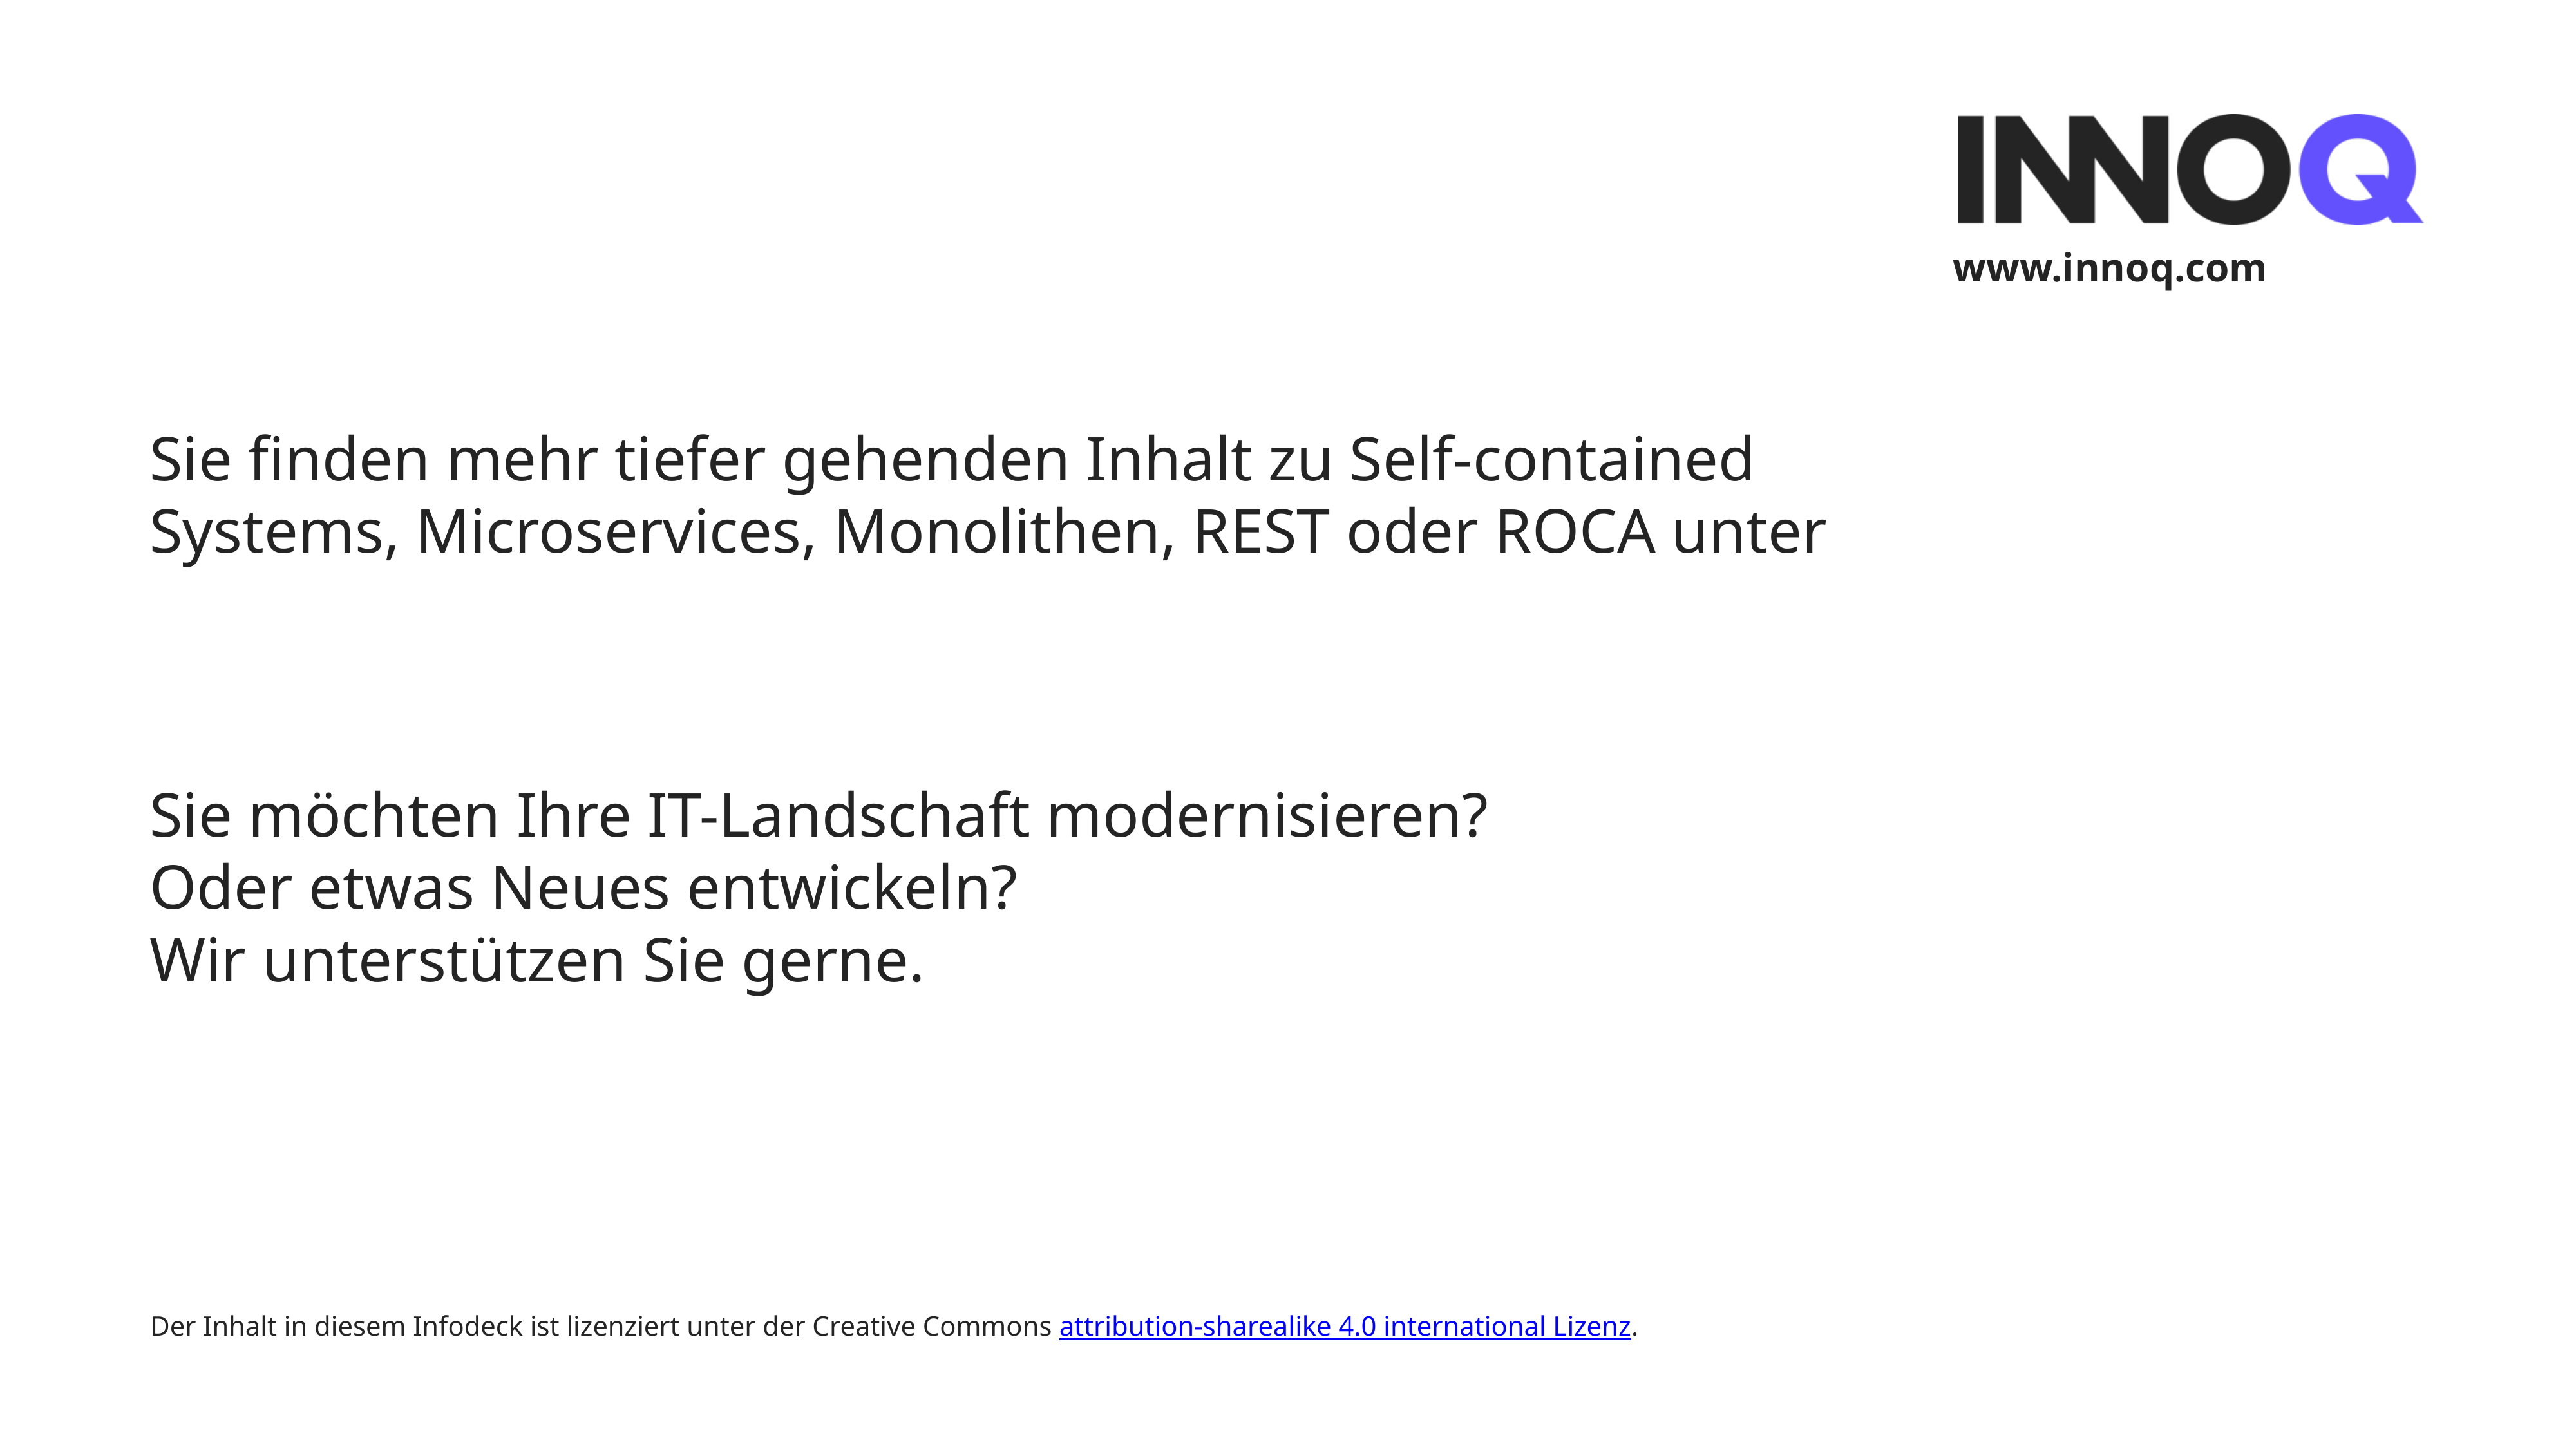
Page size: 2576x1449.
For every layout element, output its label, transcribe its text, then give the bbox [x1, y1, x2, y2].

text_box www.innoq.com [1947, 237, 2274, 295]
text_box Der Inhalt in diesem Infodeck ist lizenziert unter der Creative Commons attribution-sharealike 4.0 international Lizenz. [145, 1296, 1716, 1351]
text_box Sie möchten Ihre IT-Landschaft modernisieren? Oder etwas Neues entwickeln? Wir unterstützen Sie gerne. [149, 777, 1859, 1133]
text_box Sie finden mehr tiefer gehenden Inhalt zu Self-contained Systems, Microservices, Monolithen, REST oder ROCA unter [149, 420, 1859, 777]
picture [1958, 114, 2424, 225]
